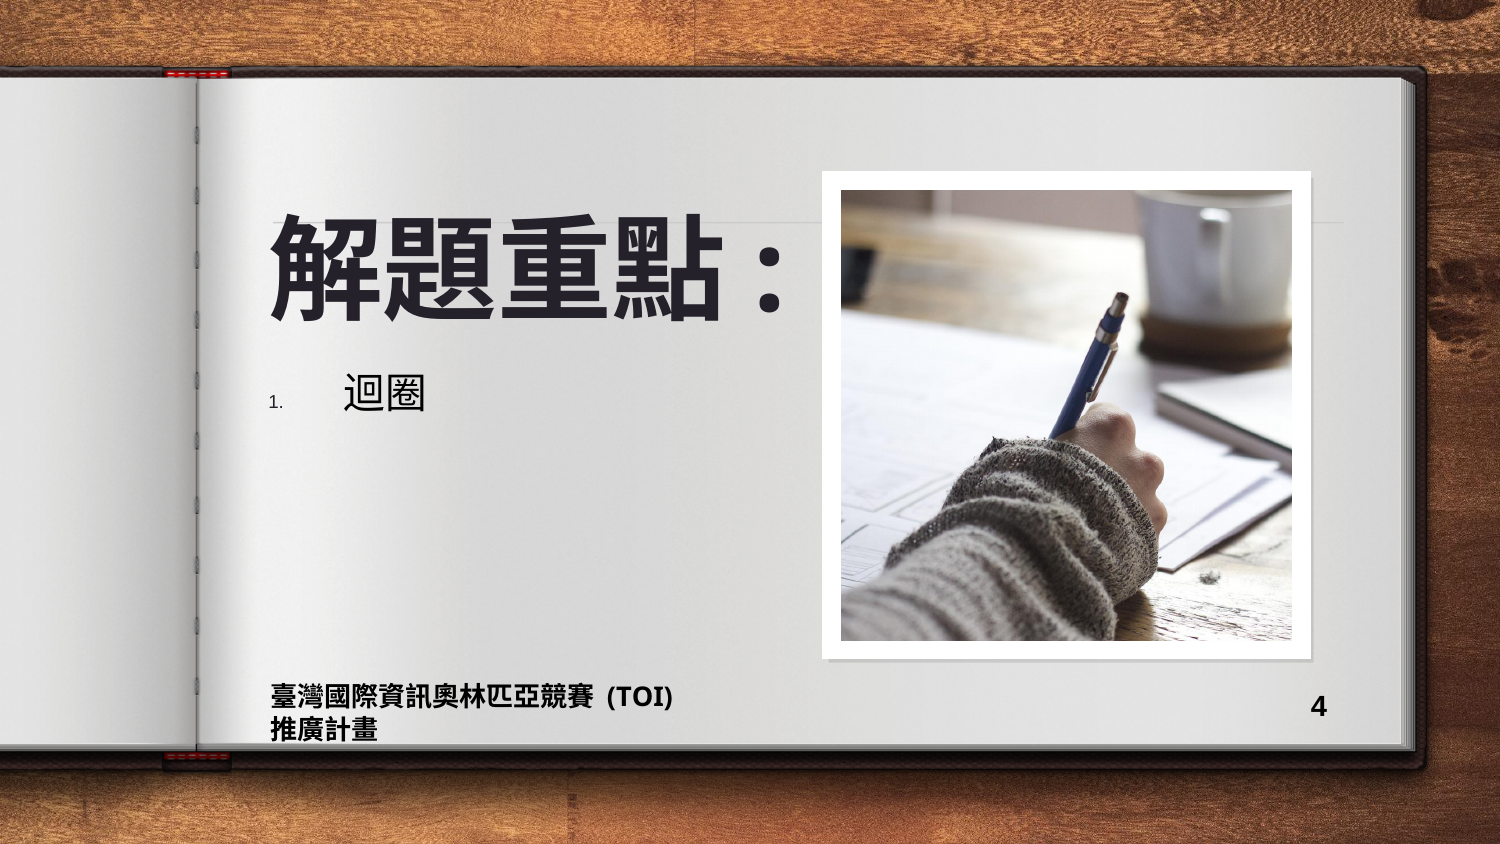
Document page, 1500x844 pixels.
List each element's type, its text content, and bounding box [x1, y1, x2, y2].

text_box 迴圈 [253, 352, 807, 656]
text_box 解題重點: [253, 158, 784, 350]
text_box [829, 178, 1314, 663]
picture [841, 190, 1292, 641]
text_box [1295, 672, 1386, 737]
